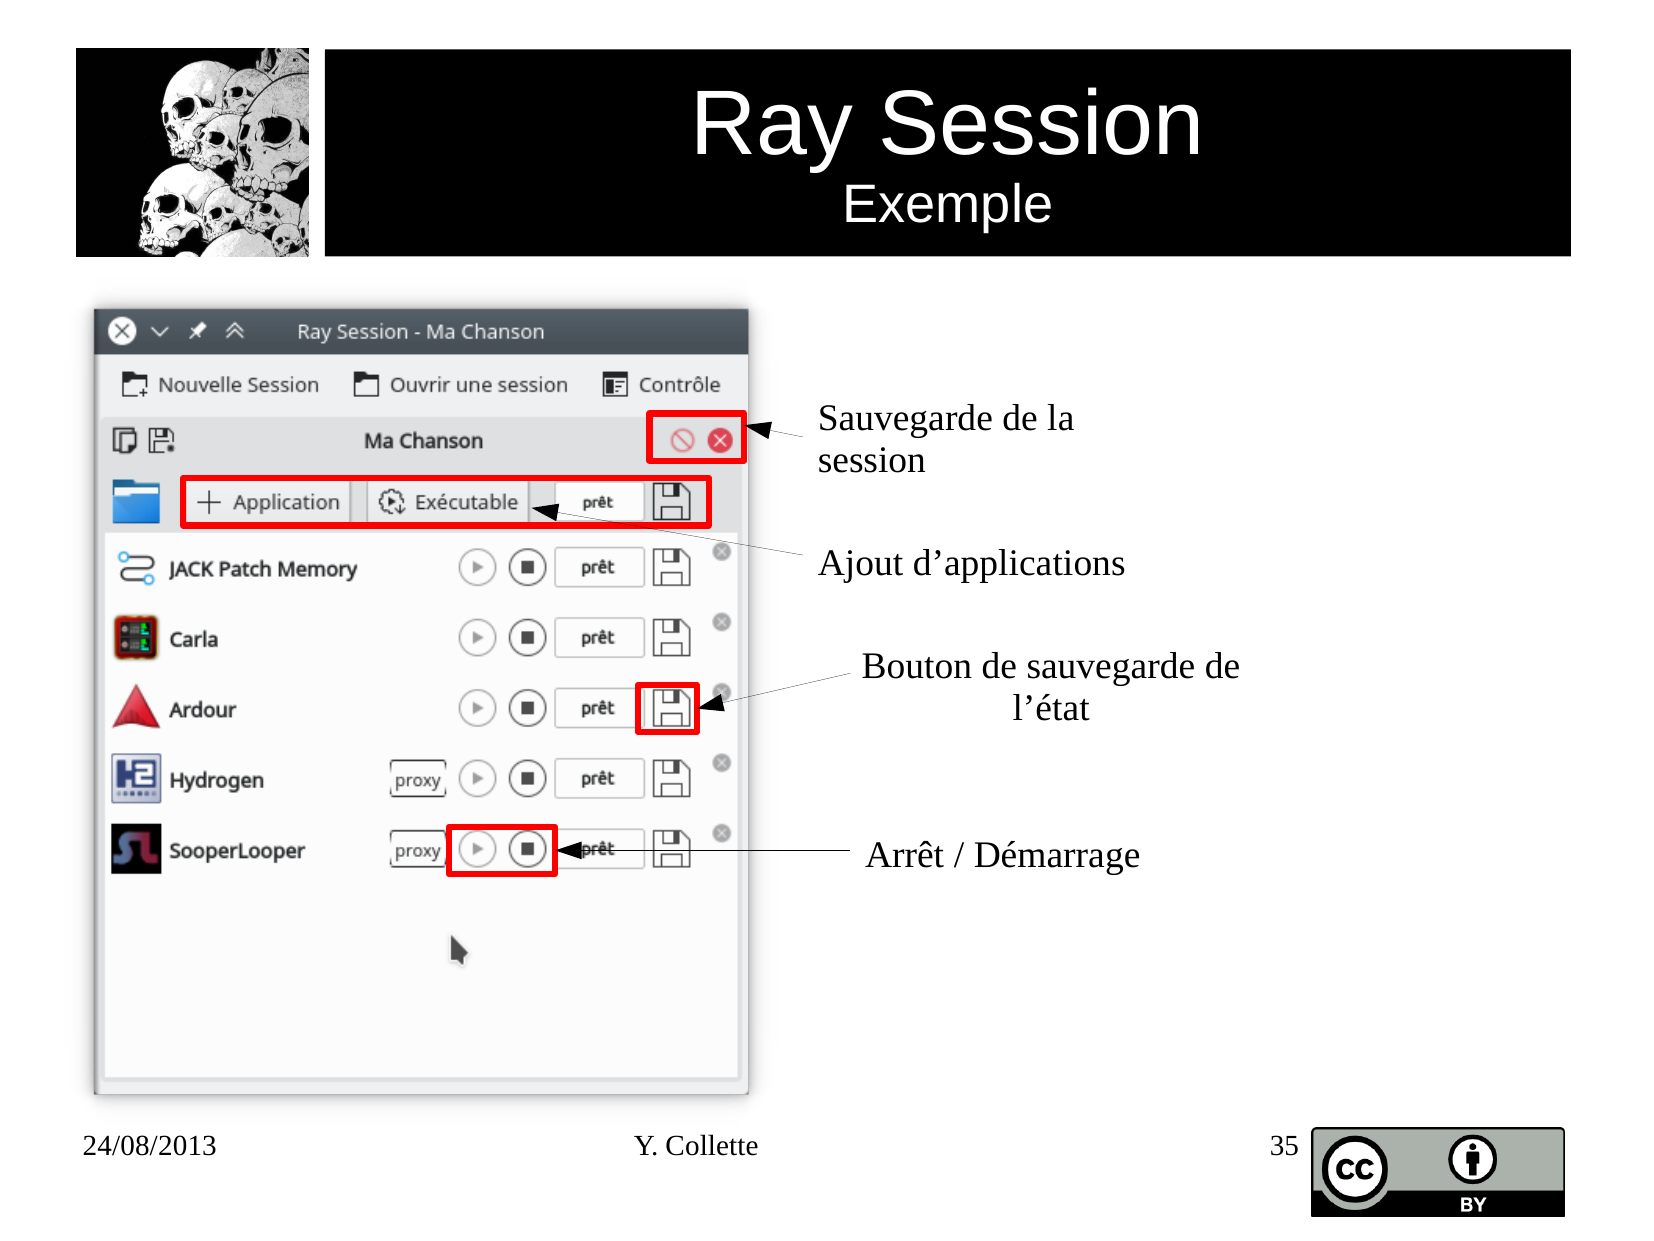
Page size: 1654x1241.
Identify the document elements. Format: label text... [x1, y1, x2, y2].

picture [557, 513, 606, 522]
picture [1311, 1127, 1565, 1217]
text_box Ajout d’applications [803, 534, 1158, 591]
picture [641, 688, 694, 729]
picture [653, 417, 741, 458]
picture [186, 481, 706, 522]
text_box Bouton de sauvegarde de l’état [838, 637, 1264, 736]
text_box Arrêt / Démarrage [850, 826, 1170, 884]
title Ray Session Exemple [324, 49, 1571, 257]
picture [63, 278, 780, 1126]
picture [76, 48, 309, 257]
text_box Sauvegarde de la session [803, 389, 1099, 488]
picture [452, 830, 552, 871]
